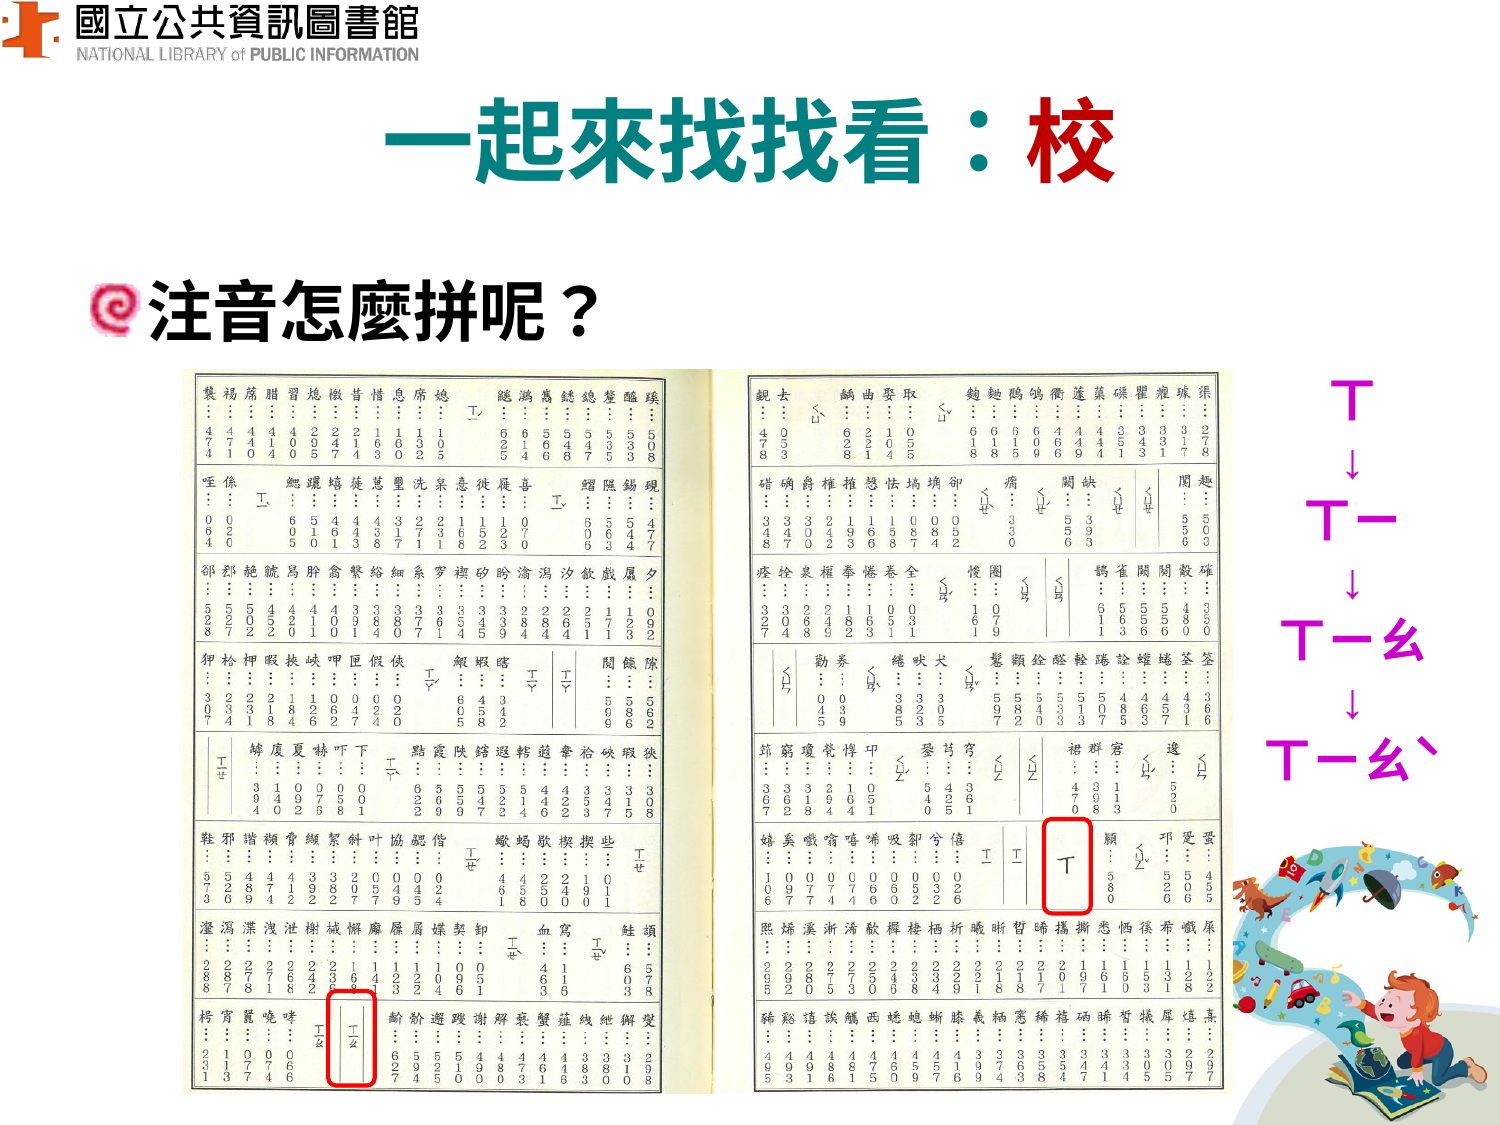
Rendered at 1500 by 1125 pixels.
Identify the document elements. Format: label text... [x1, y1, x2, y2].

list 注音怎麼拼呢？ [331, 994, 372, 1005]
list 注音怎麼拼呢？ [75, 262, 1425, 1005]
picture [183, 835, 1500, 1125]
picture [0, 0, 420, 62]
picture [331, 1005, 372, 1083]
title 一起來找找看：校 [75, 45, 1425, 233]
text_box ㄒ ↓ ㄒㄧ ↓ ㄒㄧㄠ ↓ ㄒㄧㄠˋ [1246, 361, 1459, 797]
